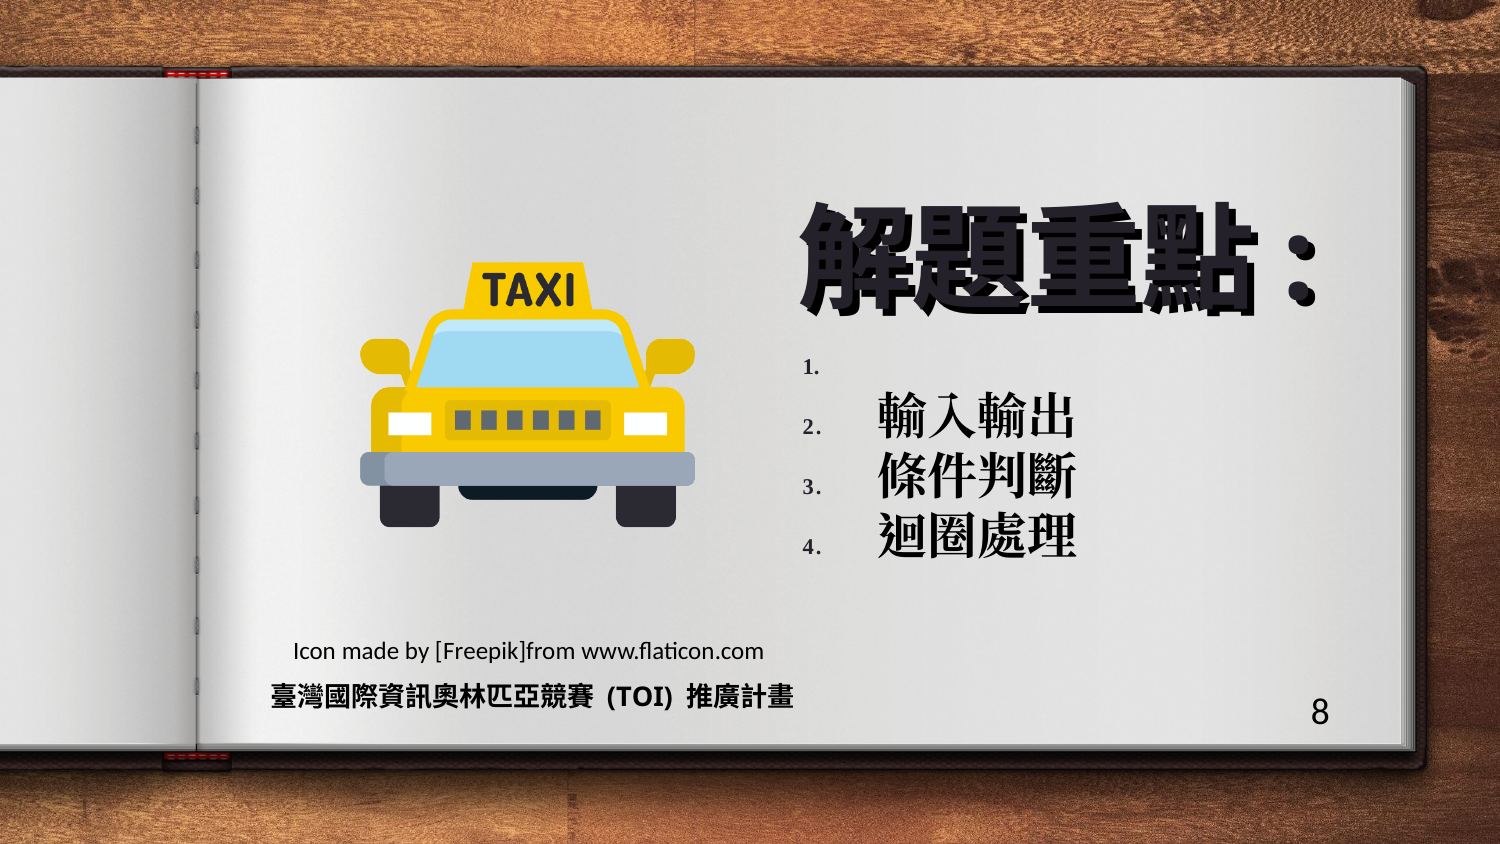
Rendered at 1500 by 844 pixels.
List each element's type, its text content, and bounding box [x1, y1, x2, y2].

text_box [1295, 672, 1386, 737]
title 解題重點: [782, 146, 1313, 338]
picture [360, 228, 695, 562]
text_box Icon made by [Freepik]from www.flaticon.com [278, 627, 867, 672]
subtitle 輸入輸出 條件判斷 迴圈處理 [787, 309, 1341, 584]
